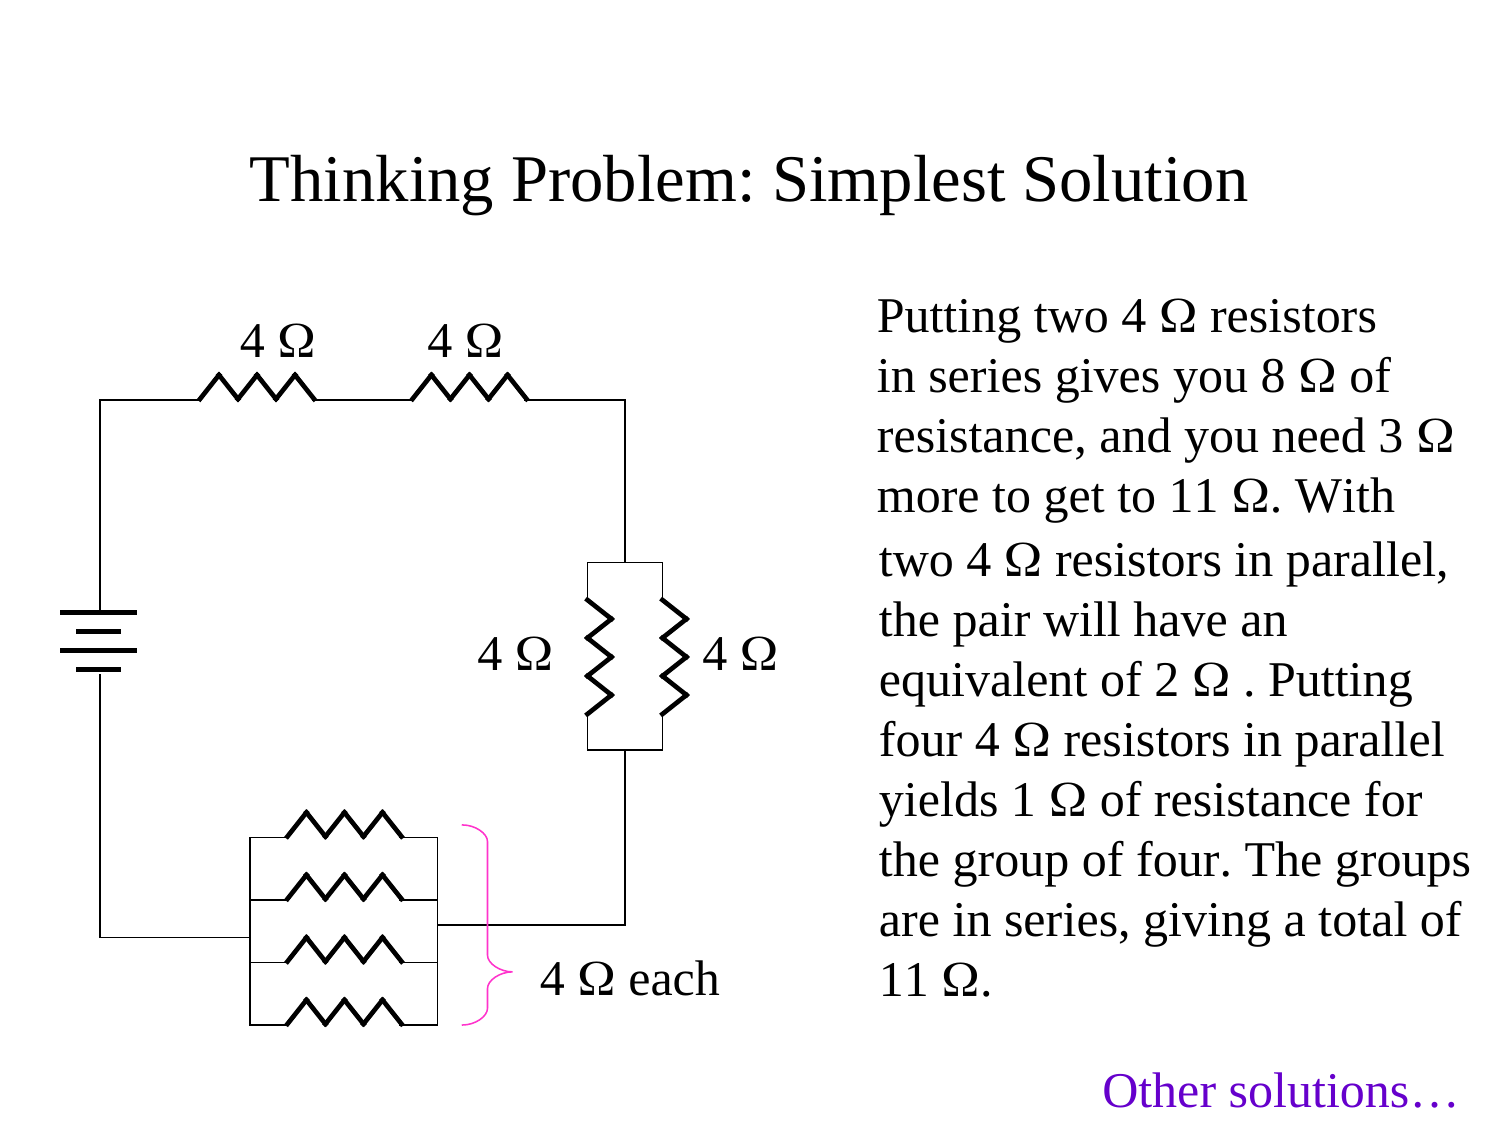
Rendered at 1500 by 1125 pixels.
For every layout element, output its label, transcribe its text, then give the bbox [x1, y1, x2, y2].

text_box 4  [462, 612, 569, 688]
text_box 4  [412, 299, 519, 376]
title Thinking Problem: Simplest Solution [112, 99, 1388, 251]
text_box 4  [687, 612, 794, 688]
text_box Other solutions… [1087, 1049, 1500, 1125]
text_box Putting two 4  resistors in series gives you 8  of resistance, and you need 3  more to get to 11 . With [862, 274, 1470, 531]
text_box 4  each [525, 937, 748, 1013]
text_box two 4  resistors in parallel, the pair will have an equivalent of 2  . Putting four 4  resistors in parallel yields 1  of resistance for the group of four. The groups are in series, giving a total of 11 . [864, 518, 1490, 1015]
text_box 4  [225, 299, 331, 376]
